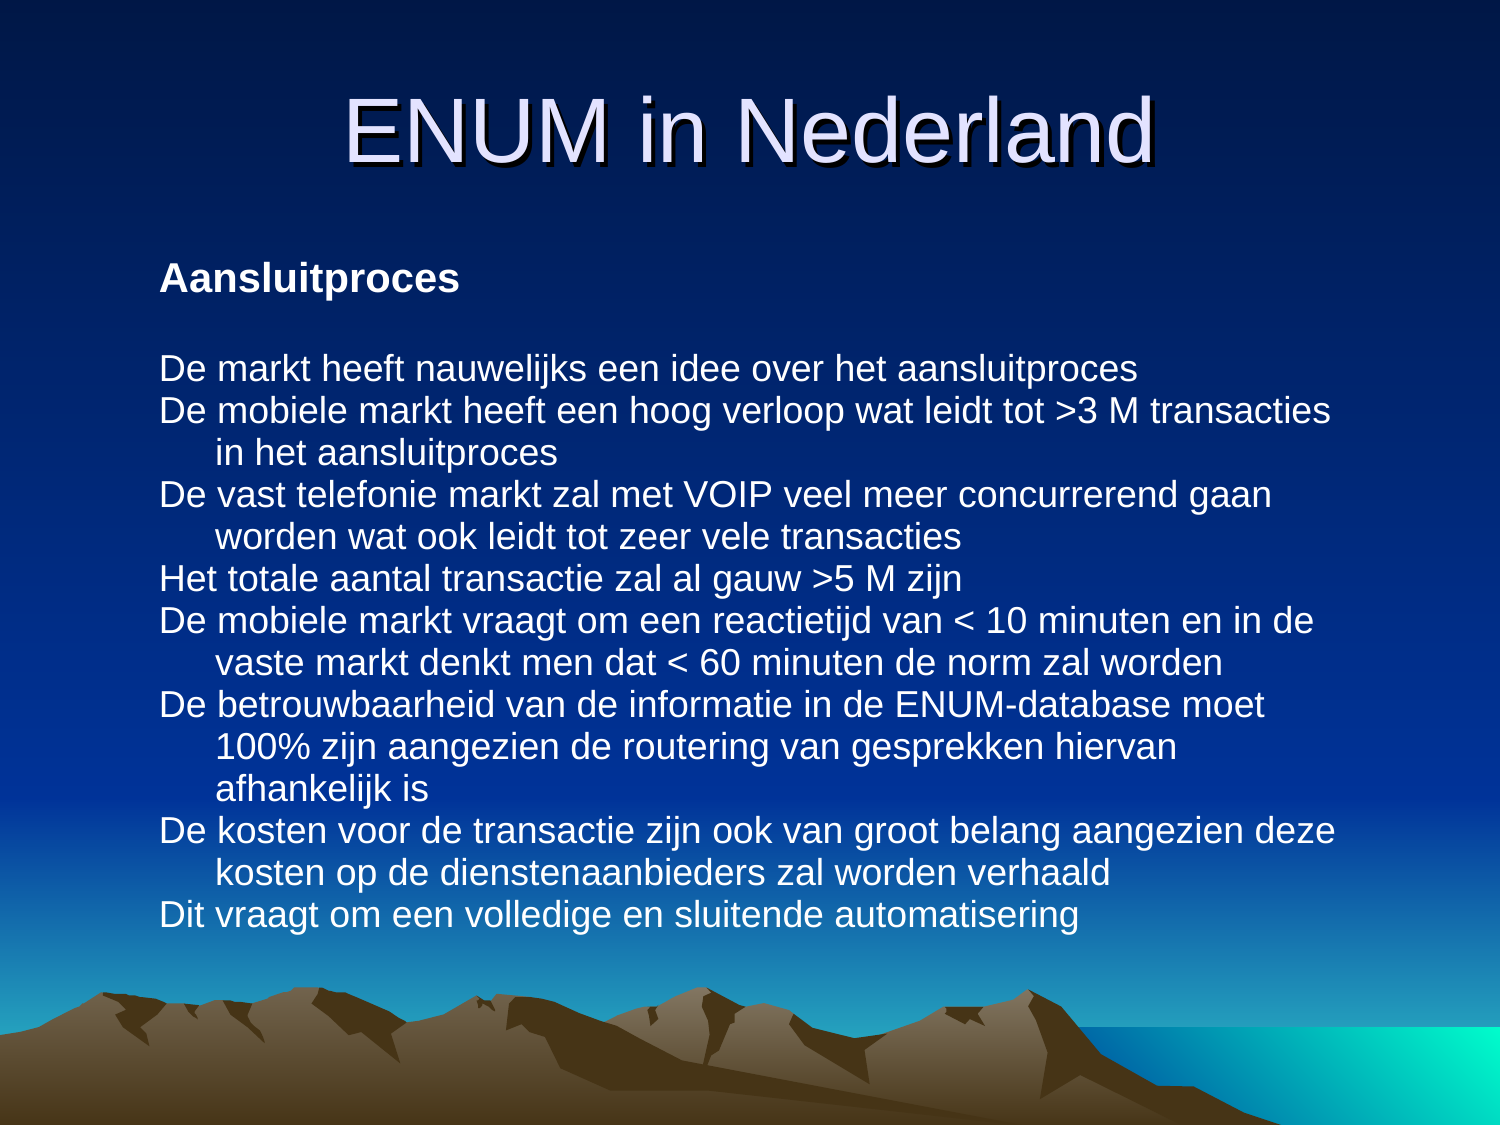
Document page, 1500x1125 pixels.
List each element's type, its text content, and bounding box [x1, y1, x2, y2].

text_box Aansluitproces De markt heeft nauwelijks een idee over het aansluitproces De mobiele markt heeft een hoog verloop wat leidt tot >3 M transacties in het aansluitproces De vast telefonie markt zal met VOIP veel meer concurrerend gaan worden wat ook leidt tot zeer vele transacties Het totale aantal transactie zal al gauw >5 M zijn De mobiele markt vraagt om een reactietijd van < 10 minuten en in de vaste markt denkt men dat < 60 minuten de norm zal worden De betrouwbaarheid van de informatie in de ENUM-database moet 100% zijn aangezien de routering van gesprekken hiervan afhankelijk is De kosten voor de transactie zijn ook van groot belang aangezien deze kosten op de dienstenaanbieders zal worden verhaald Dit vraagt om een volledige en sluitende automatisering [144, 246, 1377, 943]
title ENUM in Nederland [75, 37, 1426, 225]
